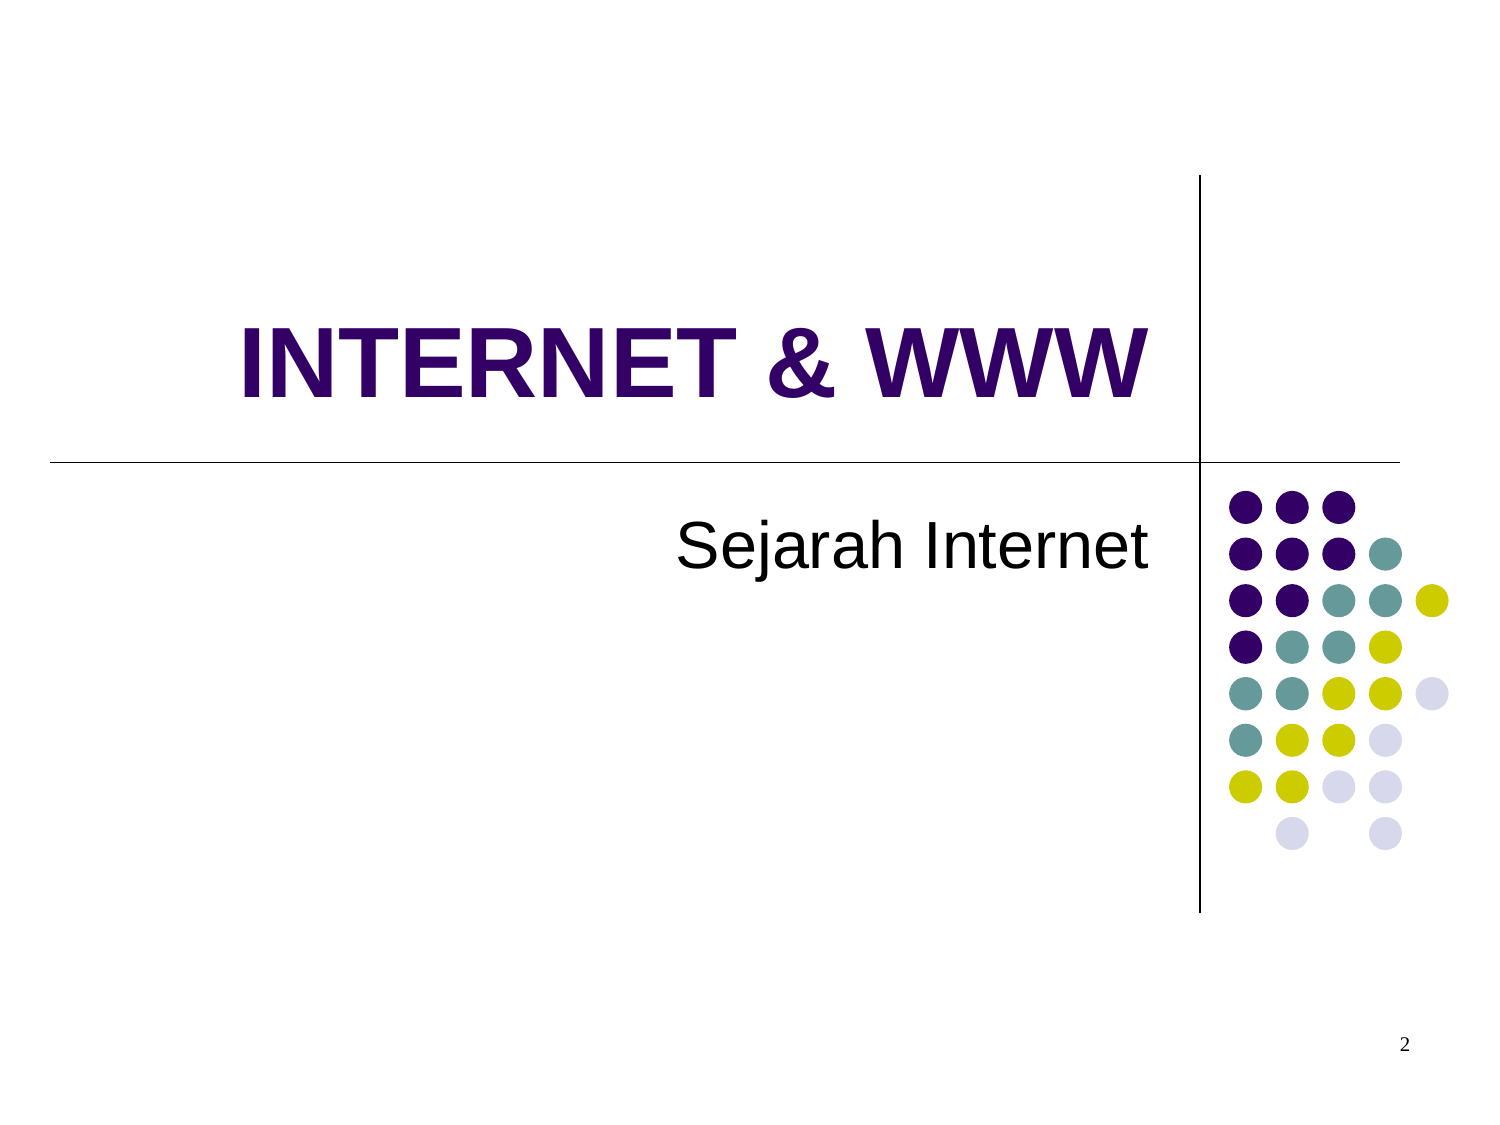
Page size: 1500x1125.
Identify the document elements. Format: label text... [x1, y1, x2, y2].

subtitle Sejarah Internet [139, 500, 1165, 888]
title INTERNET & WWW [51, 76, 1165, 427]
